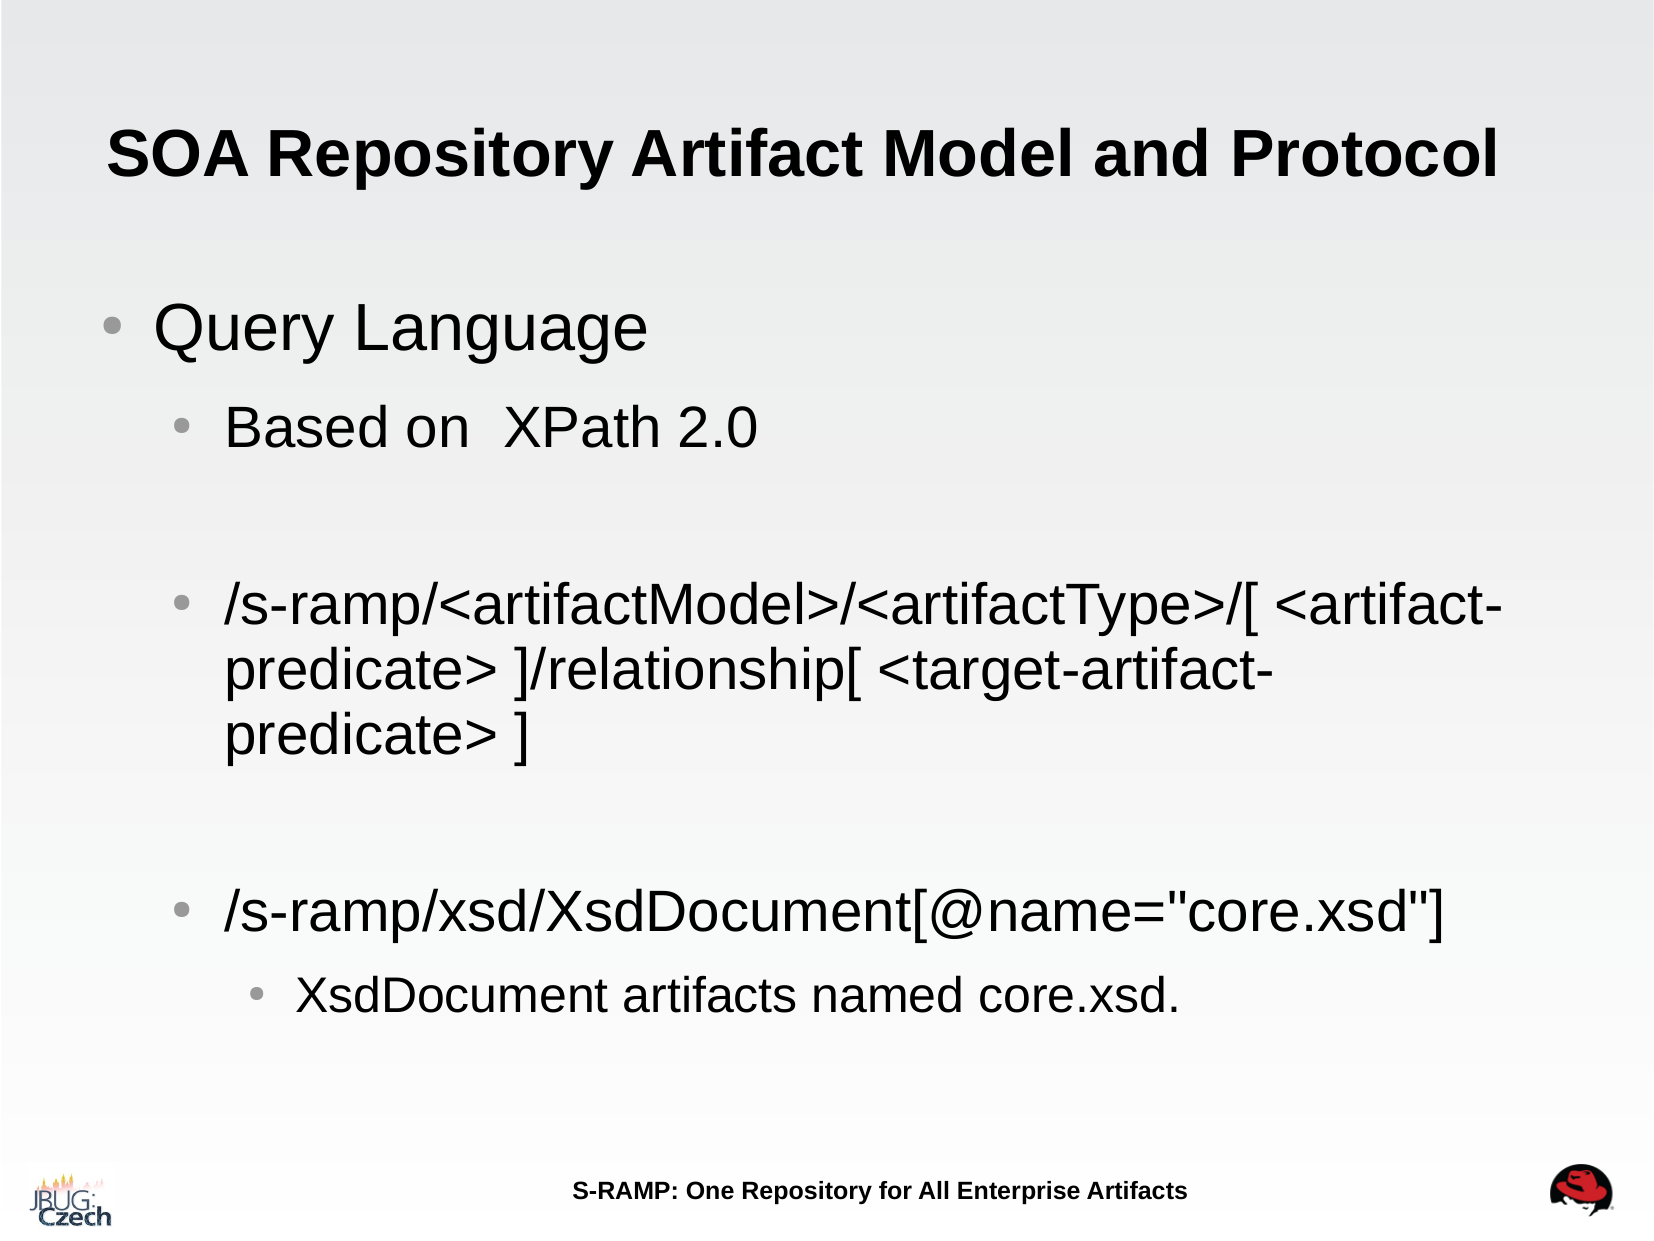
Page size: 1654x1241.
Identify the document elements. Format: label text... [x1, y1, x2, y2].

title SOA Repository Artifact Model and Protocol [82, 49, 1571, 257]
picture [1, 0, 1654, 1241]
list Query Language Based on XPath 2.0 /s-ramp/<artifactModel>/<artifactType>/[ <artifact-predicate> ]/relationship[ <target-artifact-predicate> ] /s-ramp/xsd/XsdDocument[@name="core.xsd"] XsdDocument artifacts named core.xsd. [82, 290, 1571, 1109]
